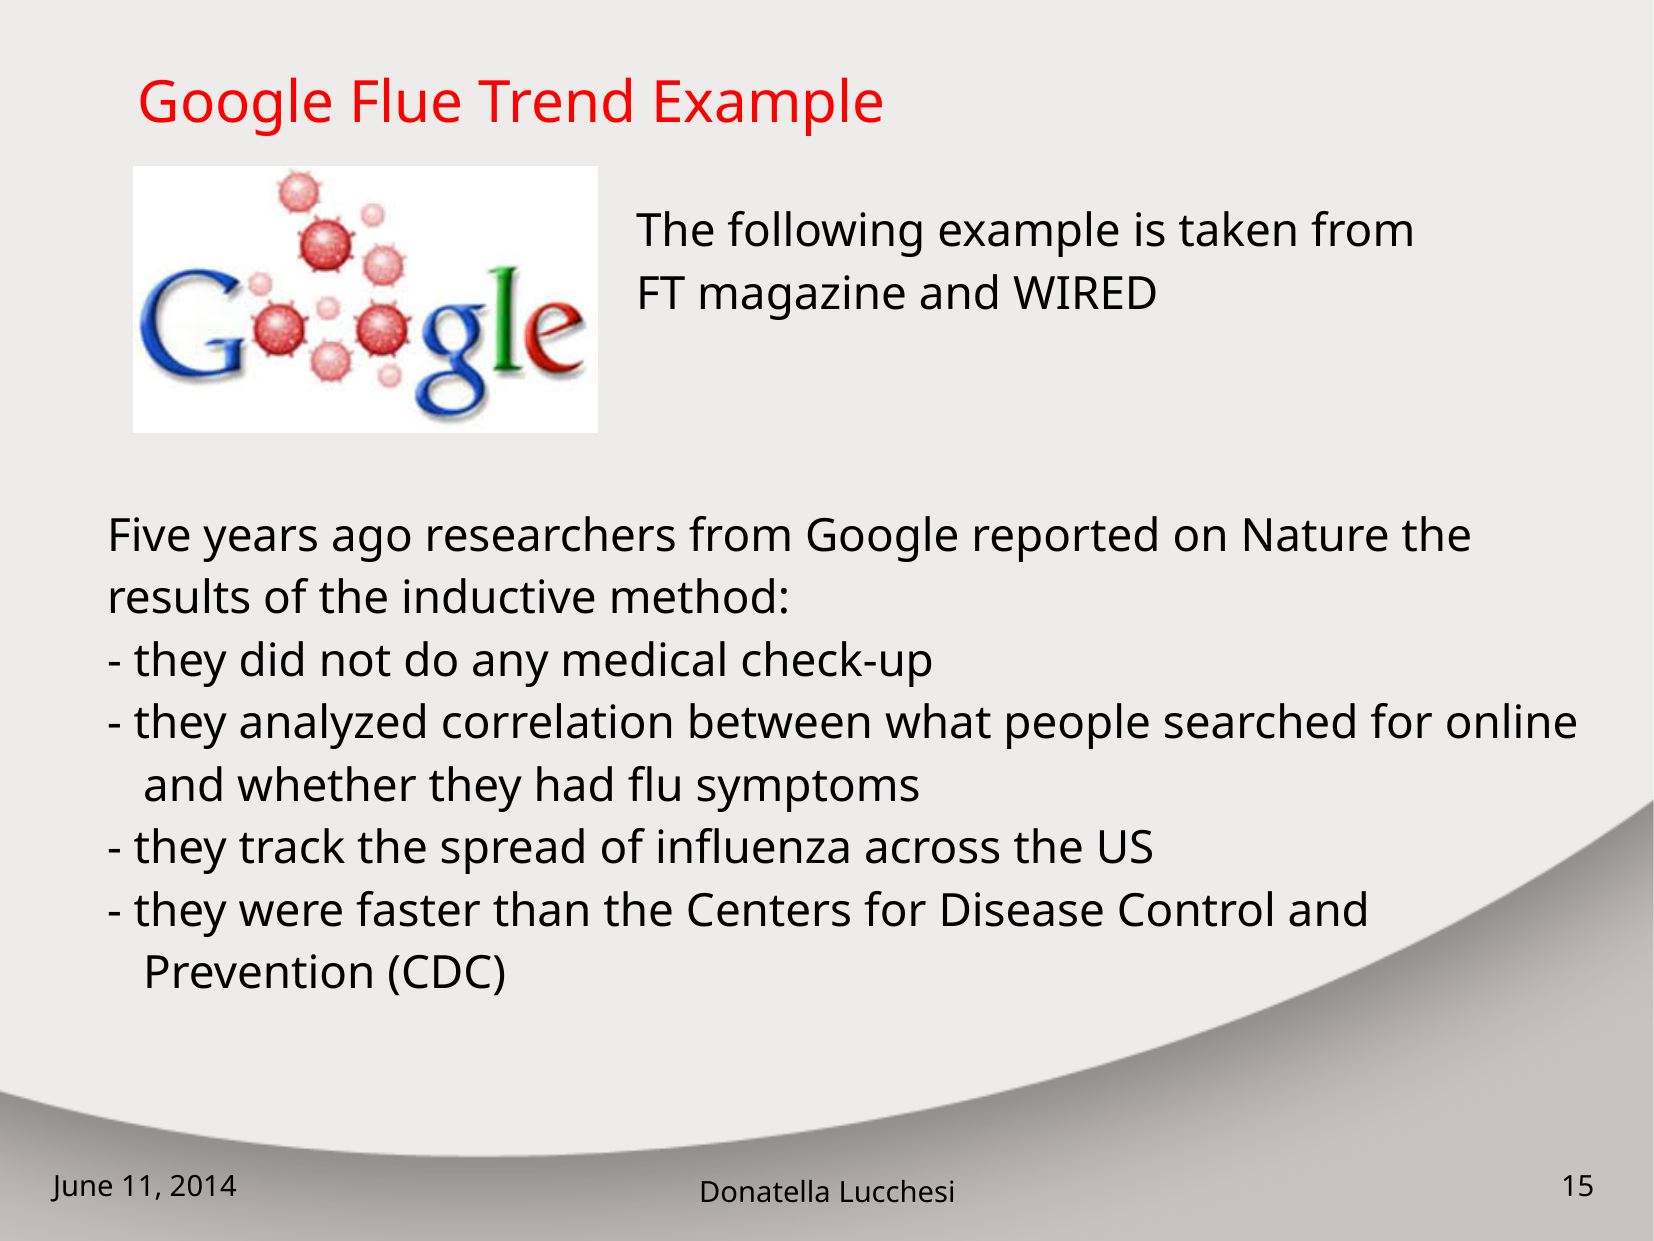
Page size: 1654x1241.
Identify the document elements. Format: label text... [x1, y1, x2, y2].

text_box Five years ago researchers from Google reported on Nature the results of the inductive method: - they did not do any medical check-up - they analyzed correlation between what people searched for online and whether they had flu symptoms - they track the spread of influenza across the US - they were faster than the Centers for Disease Control and Prevention (CDC) [92, 494, 1598, 1020]
picture [0, 0, 1654, 1241]
text_box Google Flue Trend Example [123, 53, 906, 150]
text_box The following example is taken from FT magazine and WIRED [621, 190, 1487, 333]
